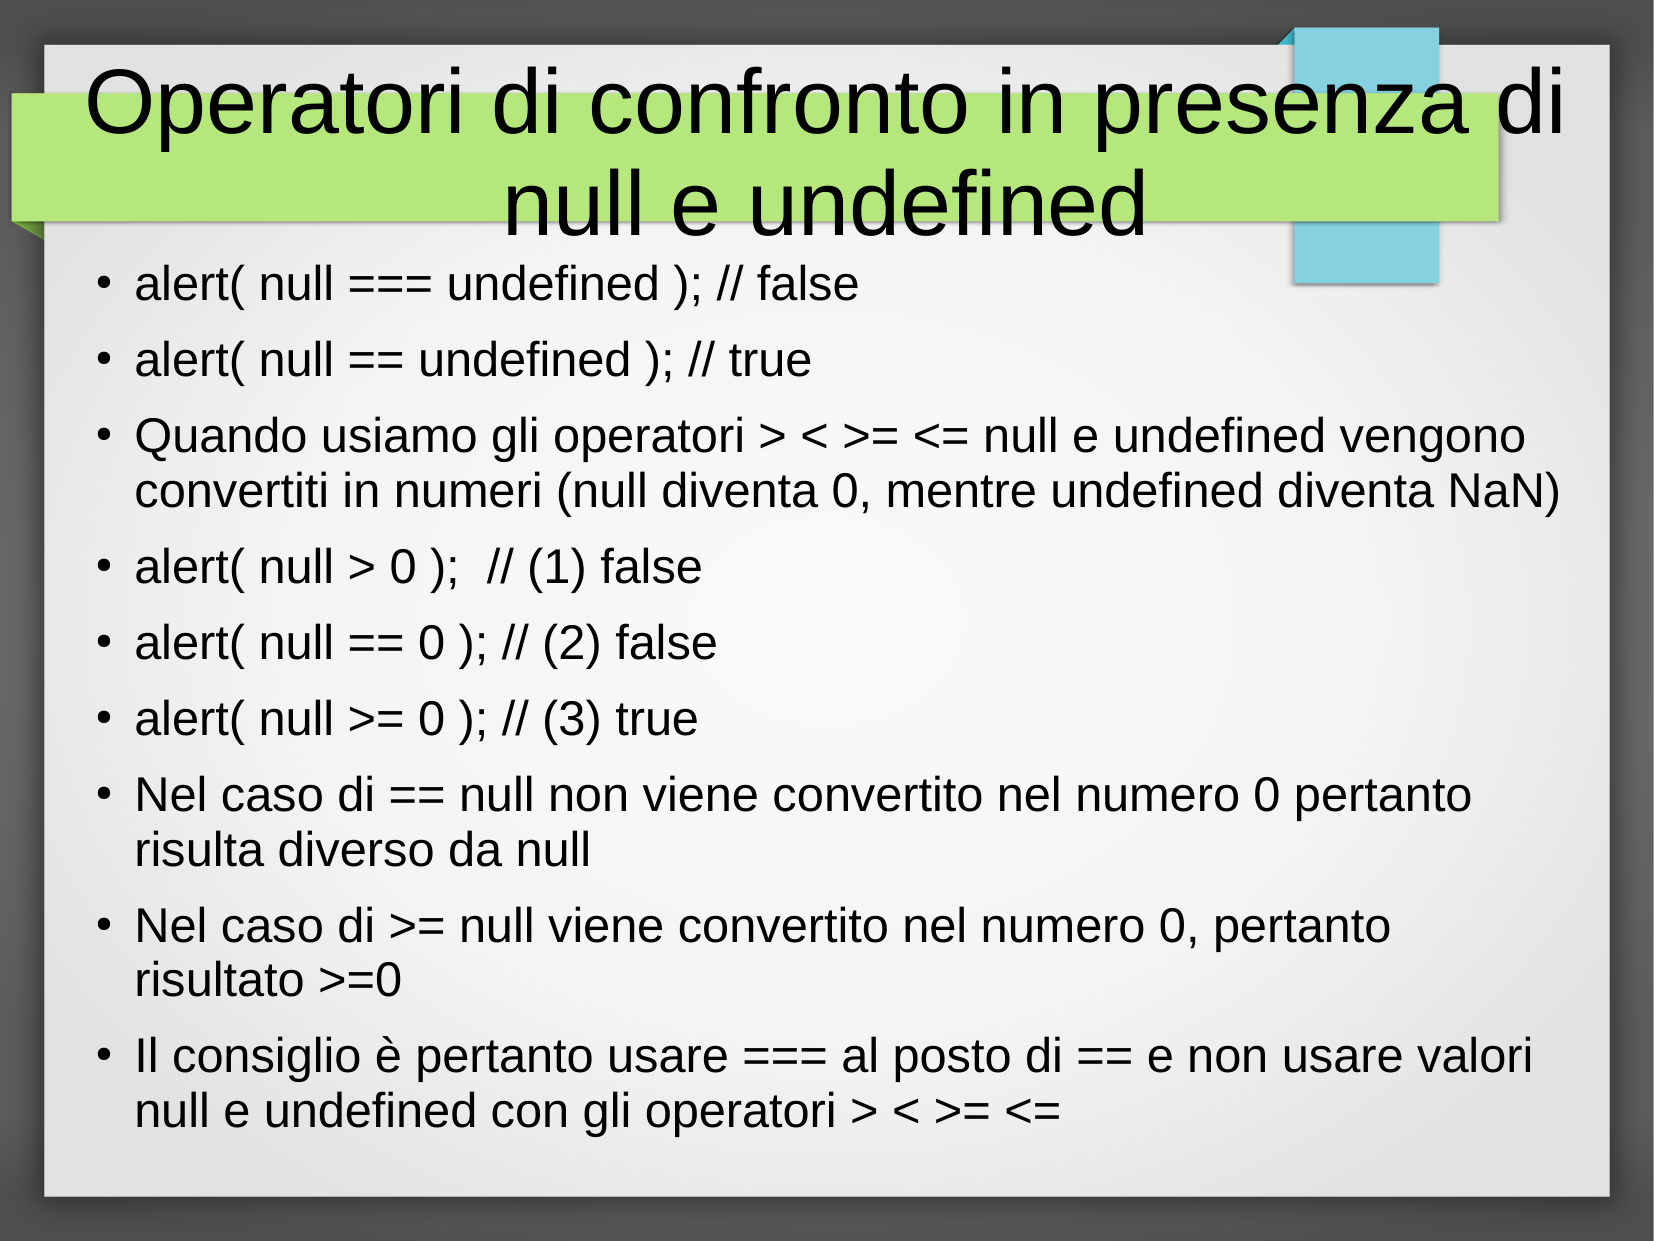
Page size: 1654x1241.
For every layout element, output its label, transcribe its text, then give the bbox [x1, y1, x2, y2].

list alert( null === undefined ); // false alert( null == undefined ); // true Quando usiamo gli operatori > < >= <= null e undefined vengono convertiti in numeri (null diventa 0, mentre undefined diventa NaN) alert( null > 0 ); // (1) false alert( null == 0 ); // (2) false alert( null >= 0 ); // (3) true Nel caso di == null non viene convertito nel numero 0 pertanto risulta diverso da null Nel caso di >= null viene convertito nel numero 0, pertanto risultato >=0 Il consiglio è pertanto usare === al posto di == e non usare valori null e undefined con gli operatori > < >= <= [82, 256, 1571, 1158]
title Operatori di confronto in presenza di null e undefined [82, 49, 1571, 256]
picture [0, 0, 1654, 1241]
